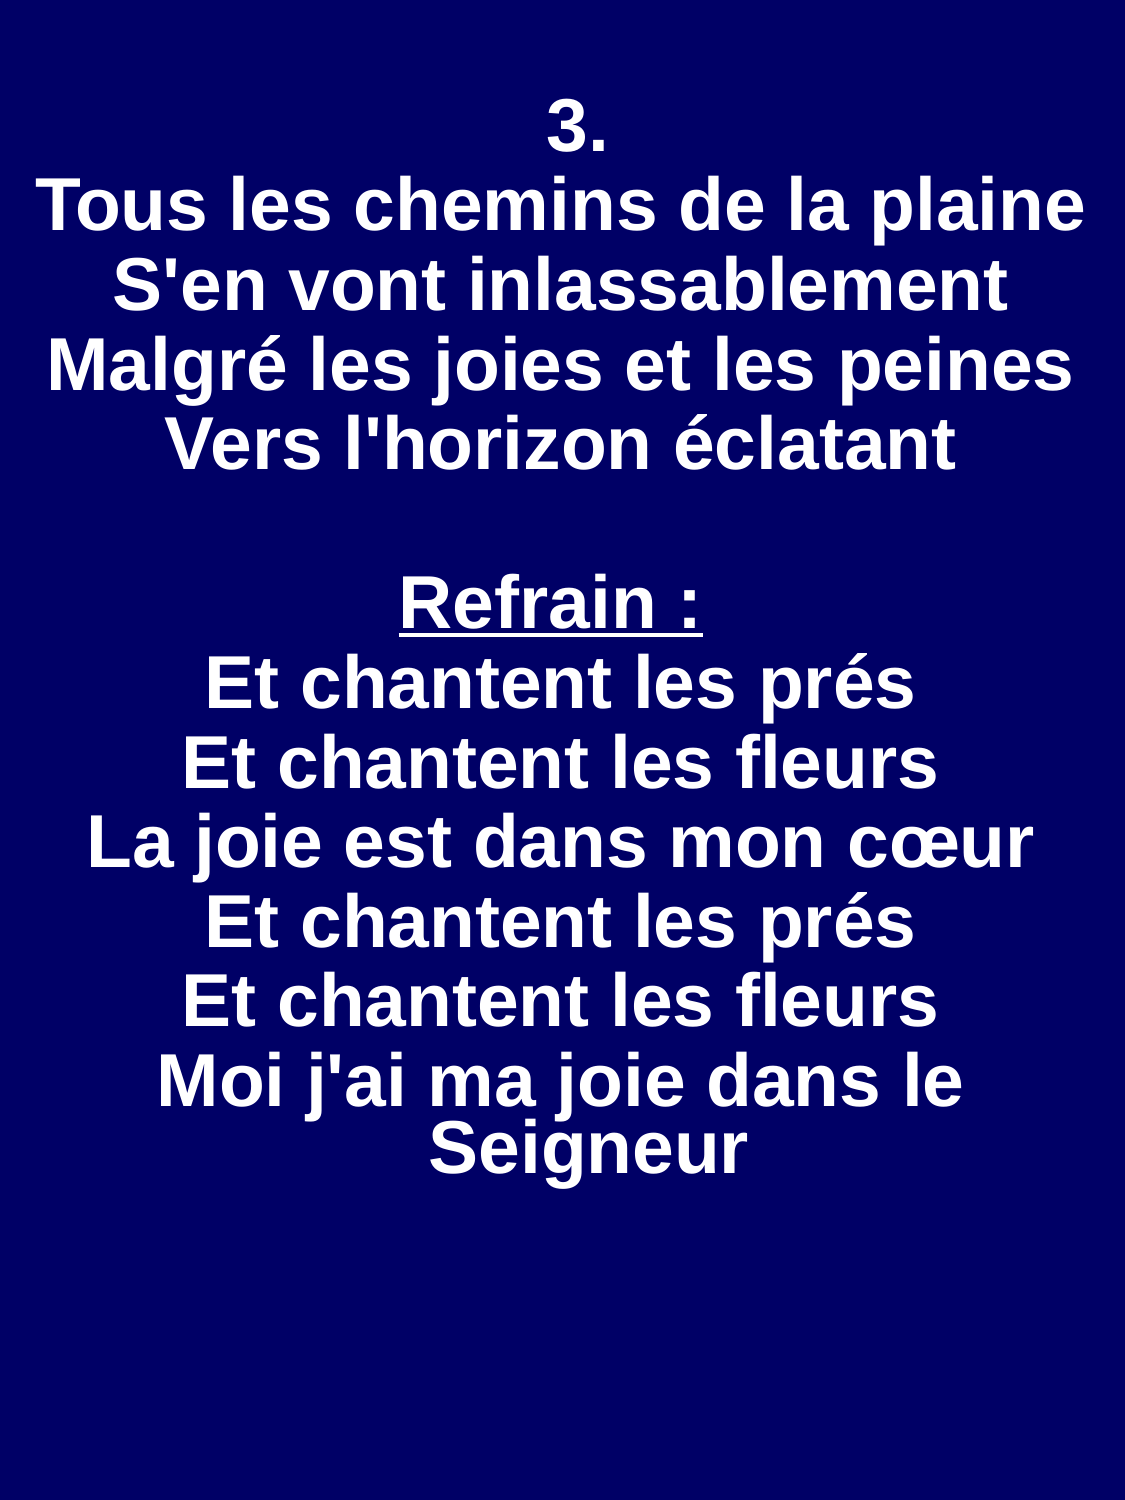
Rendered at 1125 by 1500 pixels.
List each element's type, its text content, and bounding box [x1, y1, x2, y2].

text_box 3. Tous les chemins de la plaine S'en vont inlassablement Malgré les joies et les peines Vers l'horizon éclatant Refrain : Et chantent les prés Et chantent les fleurs La joie est dans mon cœur Et chantent les prés Et chantent les fleurs Moi j'ai ma joie dans le Seigneur [11, 35, 1111, 1441]
